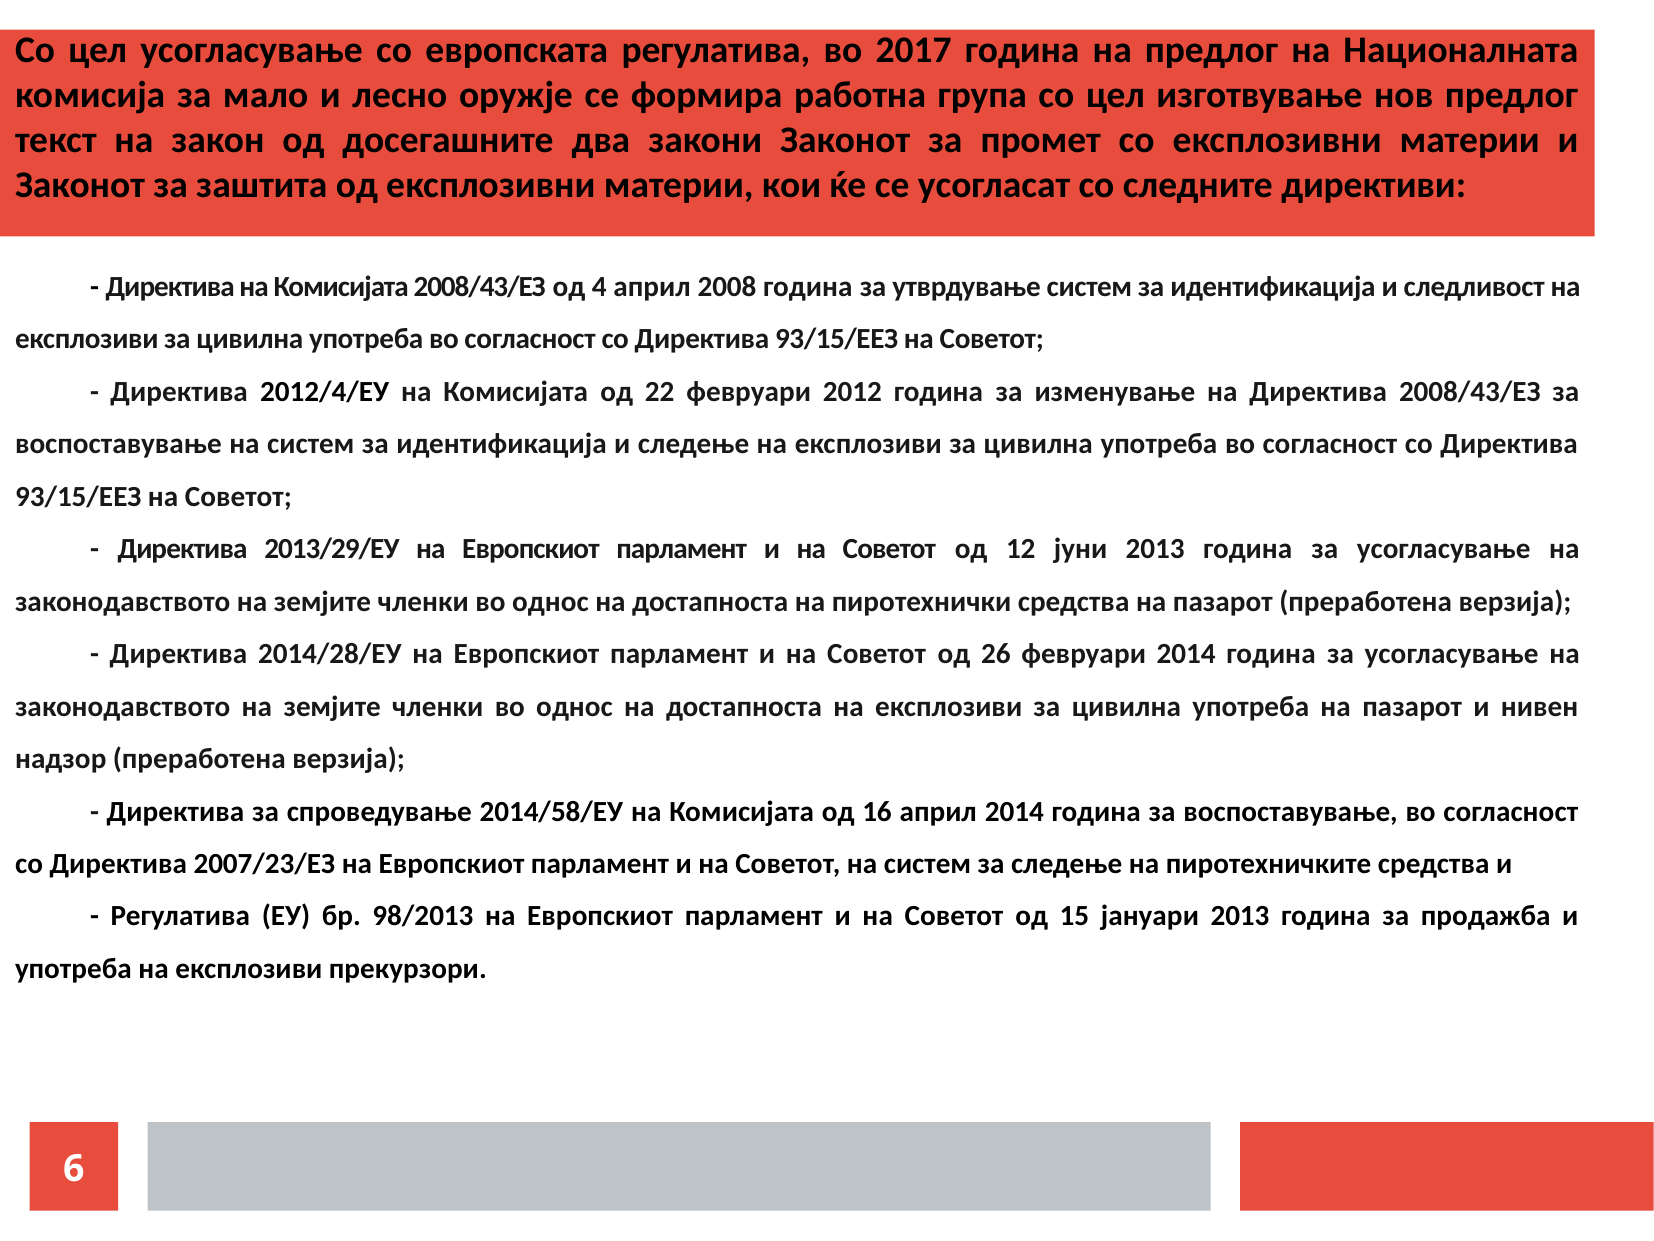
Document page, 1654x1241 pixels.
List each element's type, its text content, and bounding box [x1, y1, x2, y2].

text_box Со цел усогласување со европската регулатива, во 2017 година на предлог на Националната комисија за мало и лесно оружје се формира работна група со цел изготвување нов предлог текст на закон од досегашните два закони Законот за промет со експлозивни материи и Законот за заштита од експлозивни материи, кои ќе се усогласат со следните директиви: - Директива на Комисијата 2008/43/ЕЗ од 4 април 2008 година за утврдување систем за идентификација и следливост на експлозиви за цивилна употреба во согласност со Директива 93/15/ЕЕЗ на Советот; - Директива 2012/4/ЕУ на Комисијата од 22 февруари 2012 година за изменување на Директива 2008/43/ЕЗ за воспоставување на систем за идентификација и следење на експлозиви за цивилна употреба во согласност со Директива 93/15/ЕЕЗ на Советот; - Директива 2013/29/ЕУ на Европскиот парламент и на Советот од 12 јуни 2013 година за усогласување на законодавството на земјите членки во однос на достапноста на пиротехнички средства на пазарот (преработена верзија); - Директива 2014/28/ЕУ на Европскиот парламент и на Советот од 26 февруари 2014 година за усогласување на законодавството на земјите членки во однос на достапноста на експлозиви за цивилна употреба на пазарот и нивен надзор (преработена верзија); - Директива за спроведување 2014/58/ЕУ на Комисијата од 16 април 2014 година за воспоставување, во согласност со Директива 2007/23/ЕЗ на Европскиот парламент и на Советот, на систем за следење на пиротехничките средства и - Регулатива (ЕУ) бр. 98/2013 на Европскиот парламент и на Советот од 15 јануари 2013 година за продажба и употреба на експлозиви прекурзори. [0, 17, 1595, 992]
text_box 6 [29, 1122, 119, 1211]
